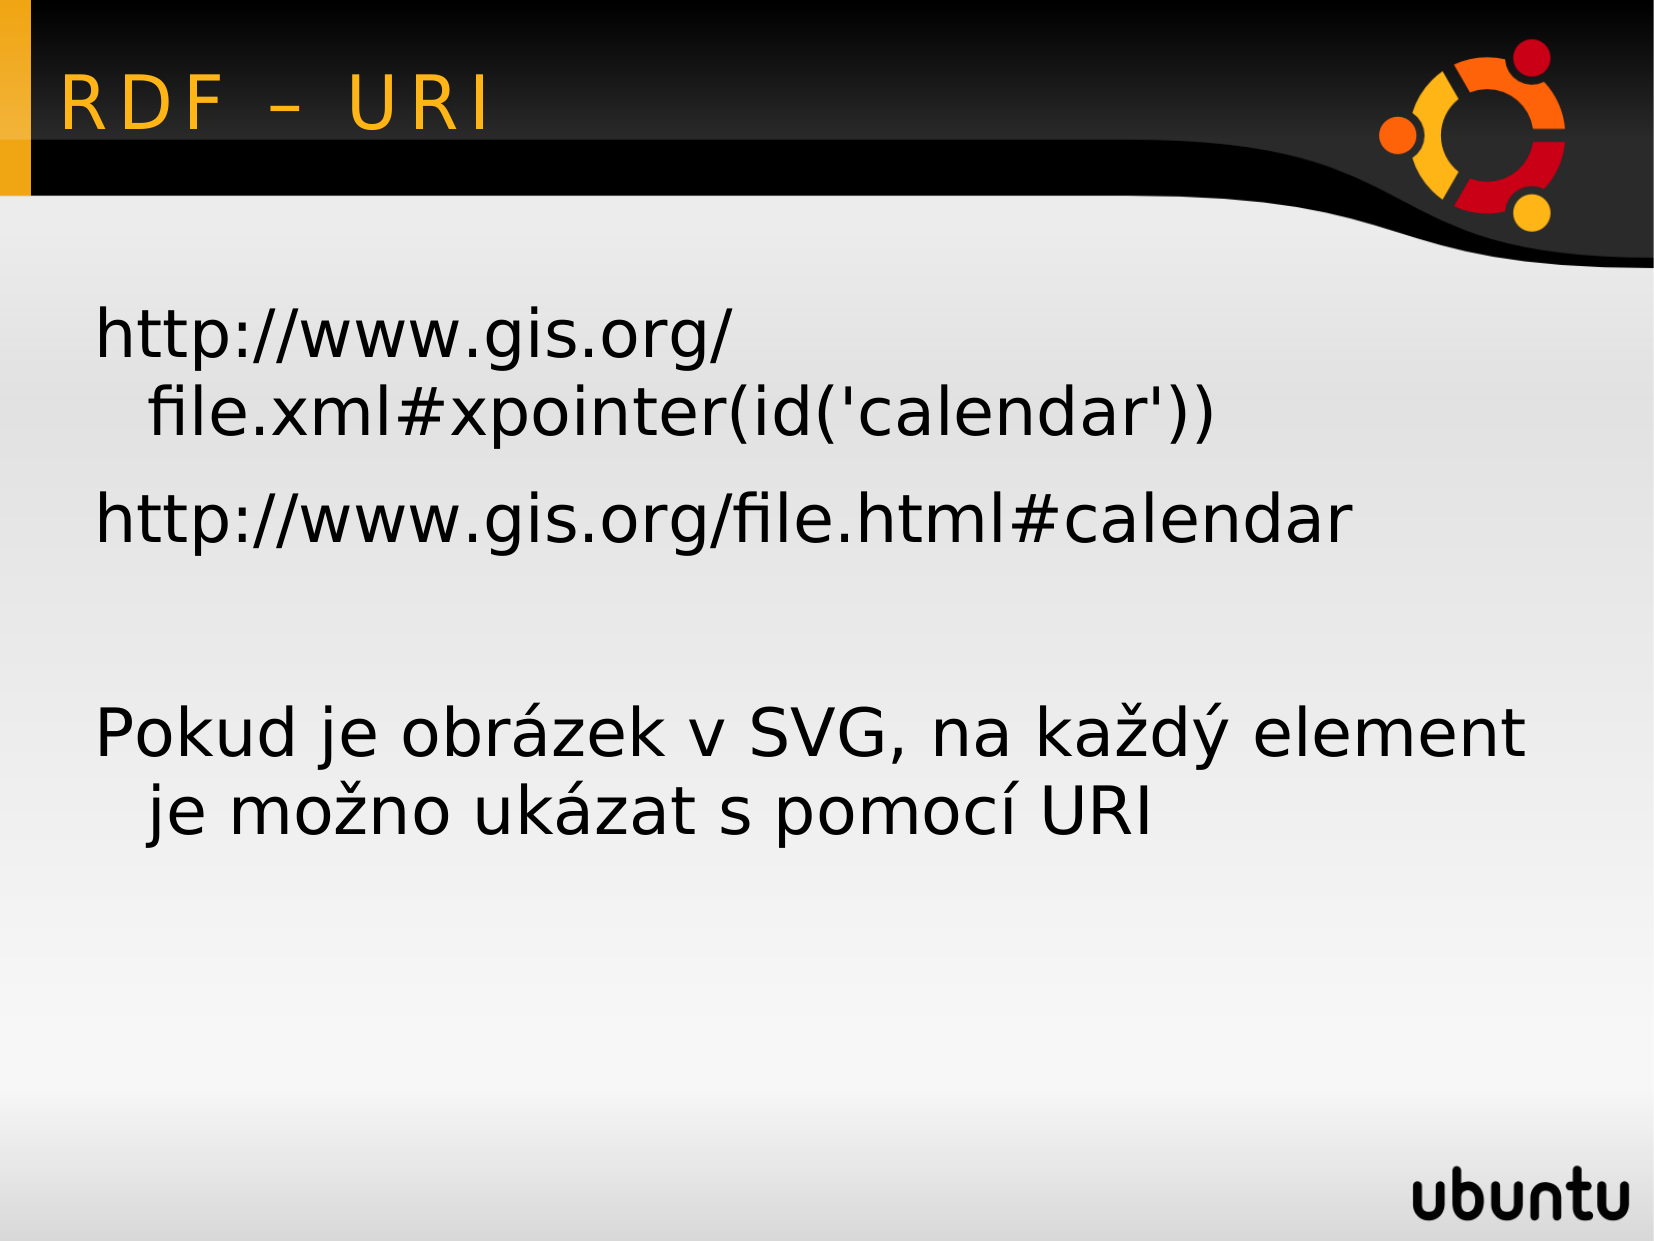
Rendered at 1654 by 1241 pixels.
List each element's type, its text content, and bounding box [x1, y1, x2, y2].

list http://www.gis.org/file.xml#xpointer(id('calendar')) http://www.gis.org/file.html#calendar Pokud je obrázek v SVG, na každý element je možno ukázat s pomocí URI [76, 295, 1565, 1114]
title RDF – URI [59, 29, 1270, 178]
picture [0, 0, 1654, 1241]
